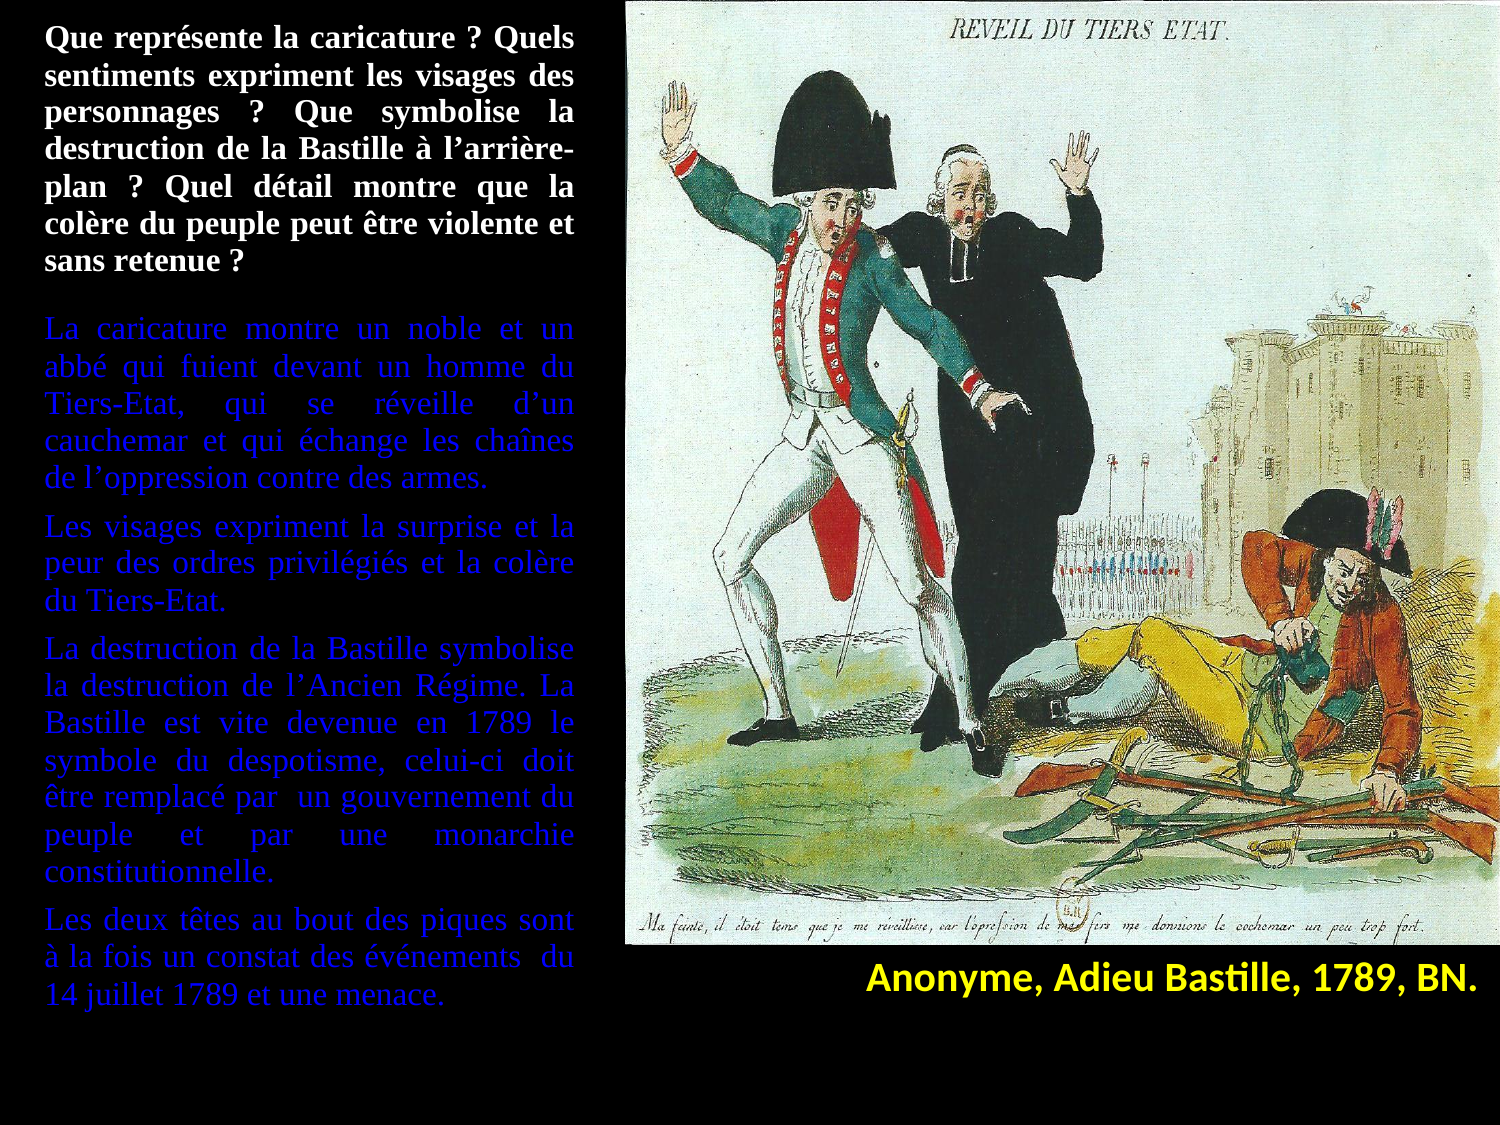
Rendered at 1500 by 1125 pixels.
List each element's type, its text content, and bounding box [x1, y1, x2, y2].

text_box Que représente la caricature ? Quels sentiments expriment les visages des personnages ? Que symbolise la destruction de la Bastille à l’arrière-plan ? Quel détail montre que la colère du peuple peut être violente et sans retenue ? La caricature montre un noble et un abbé qui fuient devant un homme du Tiers-Etat, qui se réveille d’un cauchemar et qui échange les chaînes de l’oppression contre des armes. Les visages expriment la surprise et la peur des ordres privilégiés et la colère du Tiers-Etat. La destruction de la Bastille symbolise la destruction de l’Ancien Régime. La Bastille est vite devenue en 1789 le symbole du despotisme, celui-ci doit être remplacé par un gouvernement du peuple et par une monarchie constitutionnelle. Les deux têtes au bout des piques sont à la fois un constat des événements du 14 juillet 1789 et une menace. [29, 11, 591, 1108]
picture [625, 0, 1500, 945]
text_box Anonyme, Adieu Bastille, 1789, BN. [844, 945, 1495, 1010]
